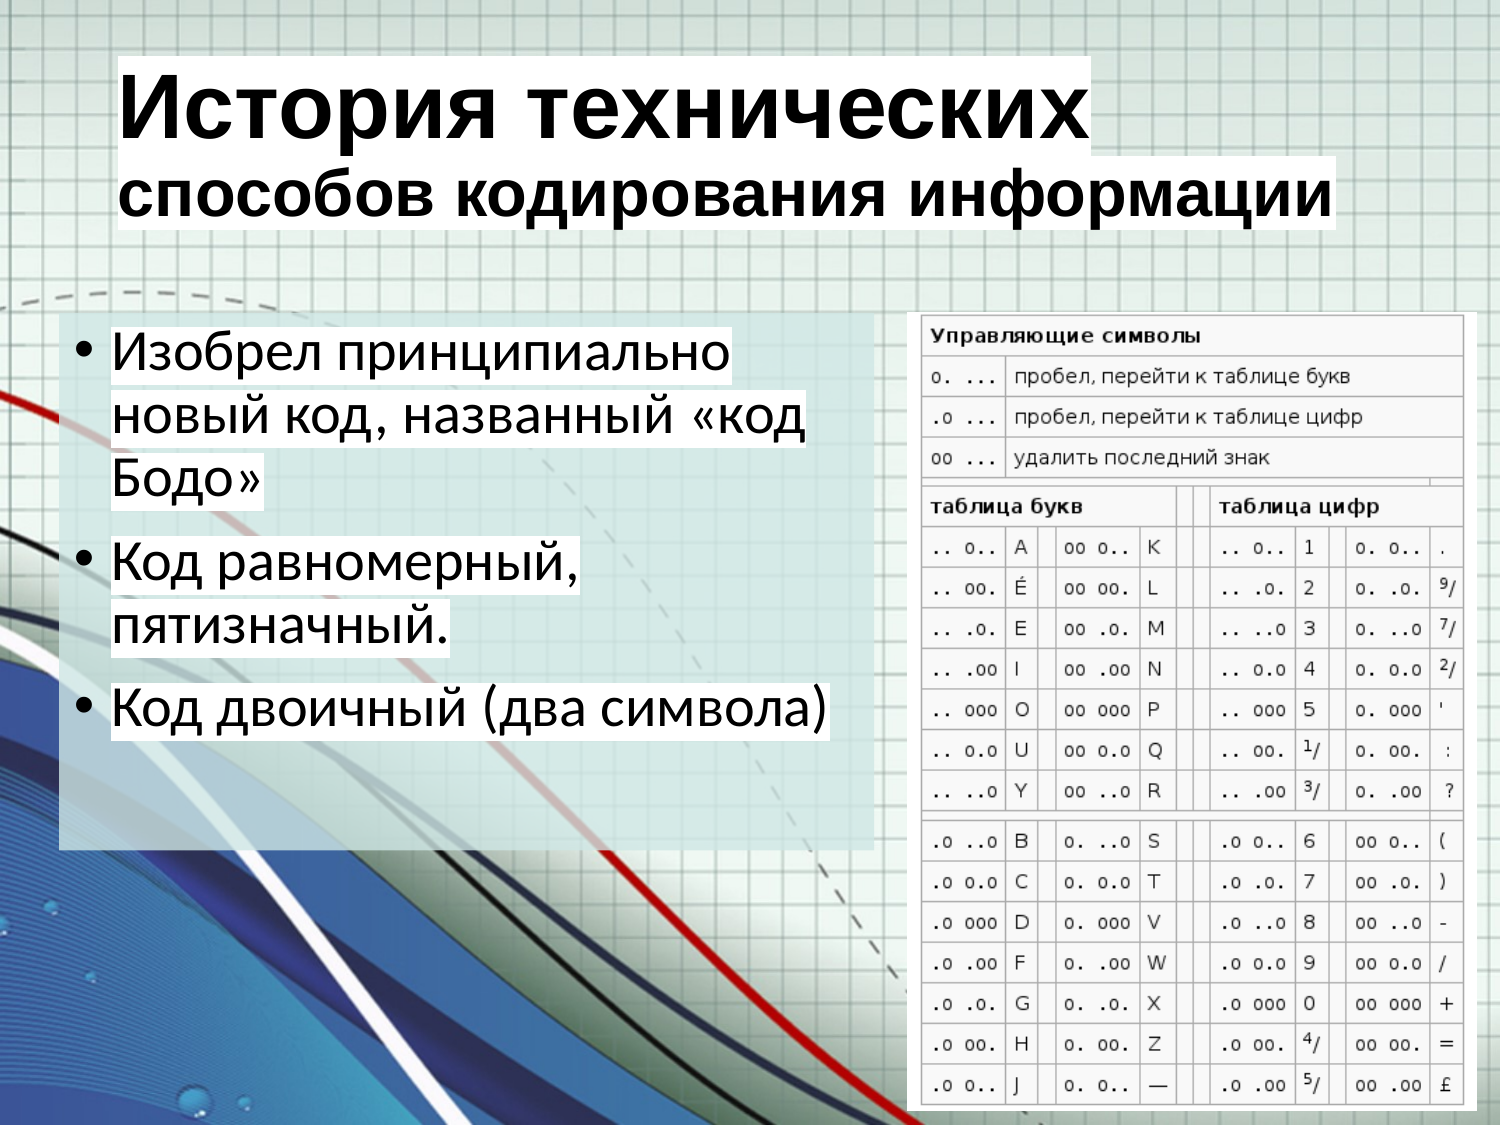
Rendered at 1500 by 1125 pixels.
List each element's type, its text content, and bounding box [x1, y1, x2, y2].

list Изобрел принципиально новый код, названный «код Бодо» Код равномерный, пятизначный. Код двоичный (два символа) [59, 312, 875, 851]
picture [0, 0, 1500, 1125]
title История технических способов кодирования информации [103, 32, 1397, 258]
